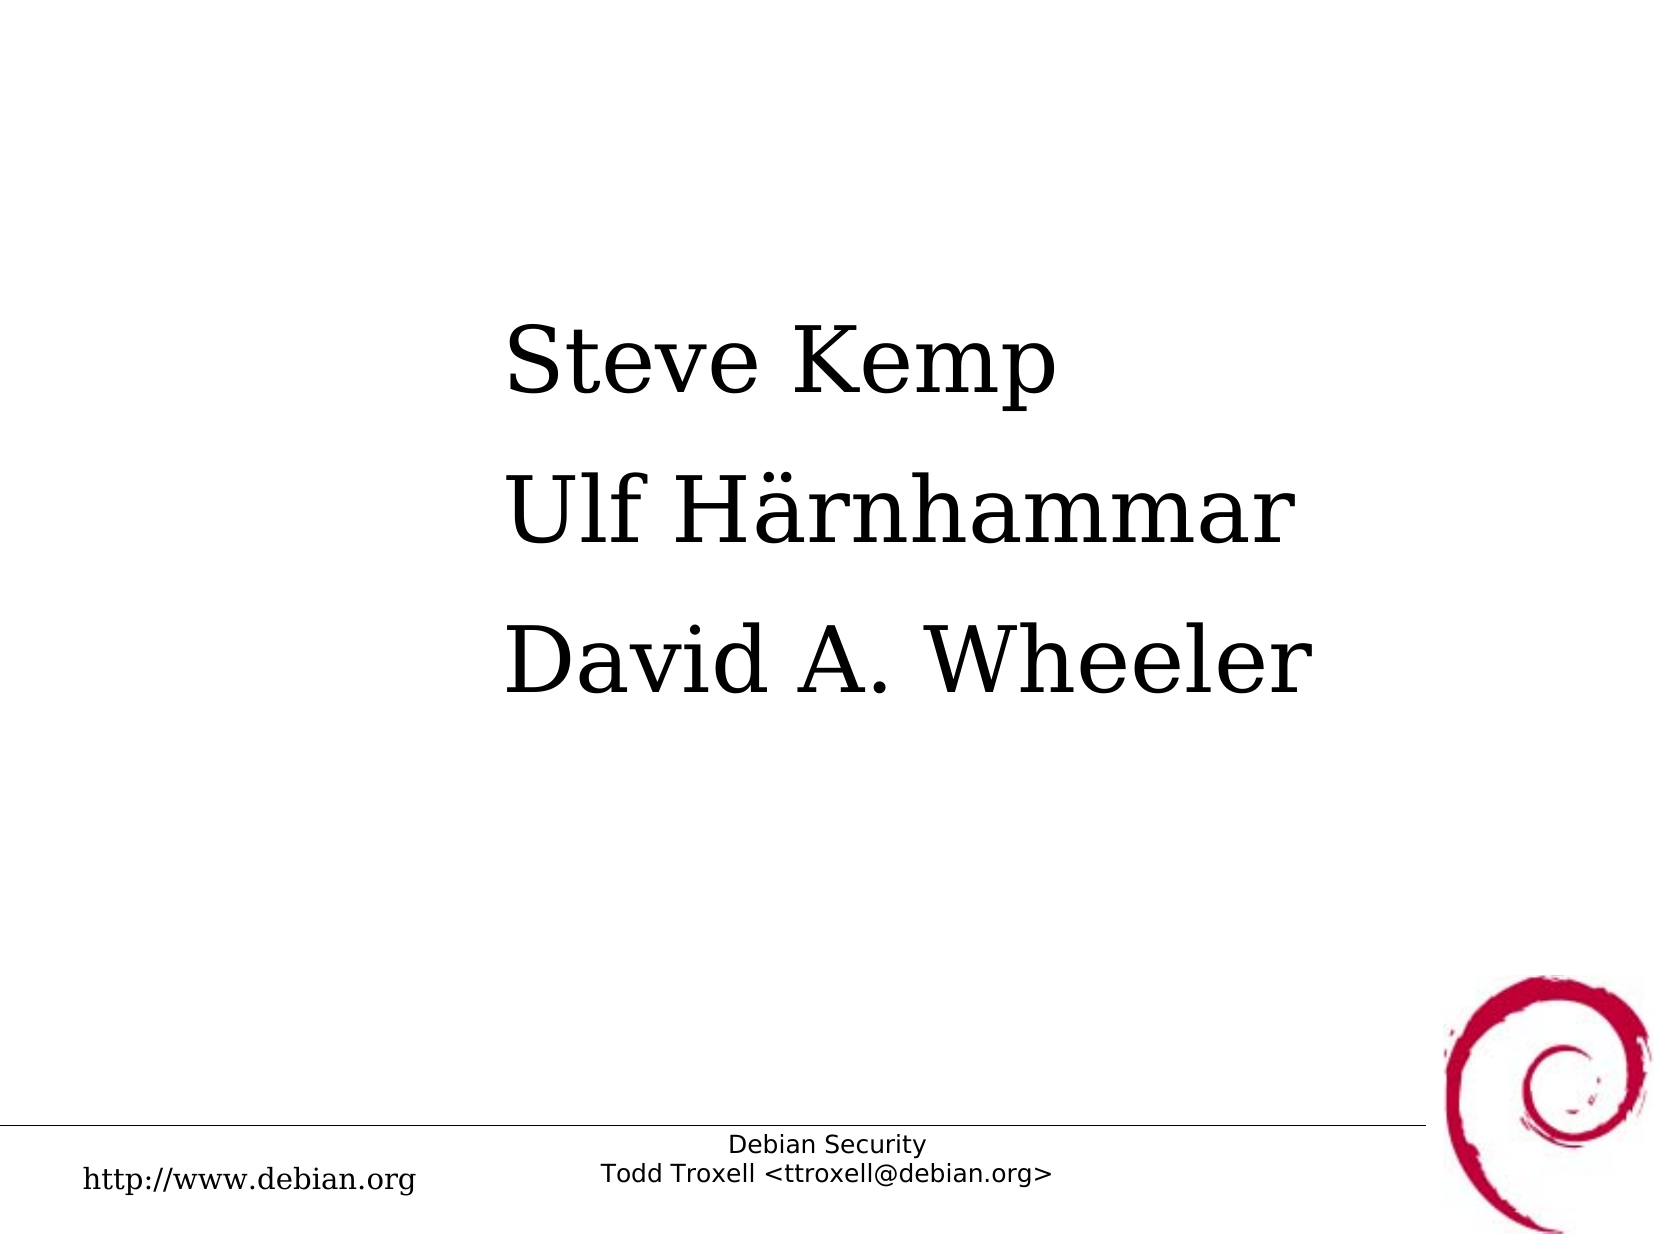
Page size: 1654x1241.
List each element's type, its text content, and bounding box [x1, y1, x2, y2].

text_box David A. Wheeler [487, 600, 1388, 722]
text_box Ulf Härnhammar [487, 450, 1351, 572]
picture [1443, 975, 1654, 1234]
text_box Steve Kemp [487, 300, 1163, 422]
